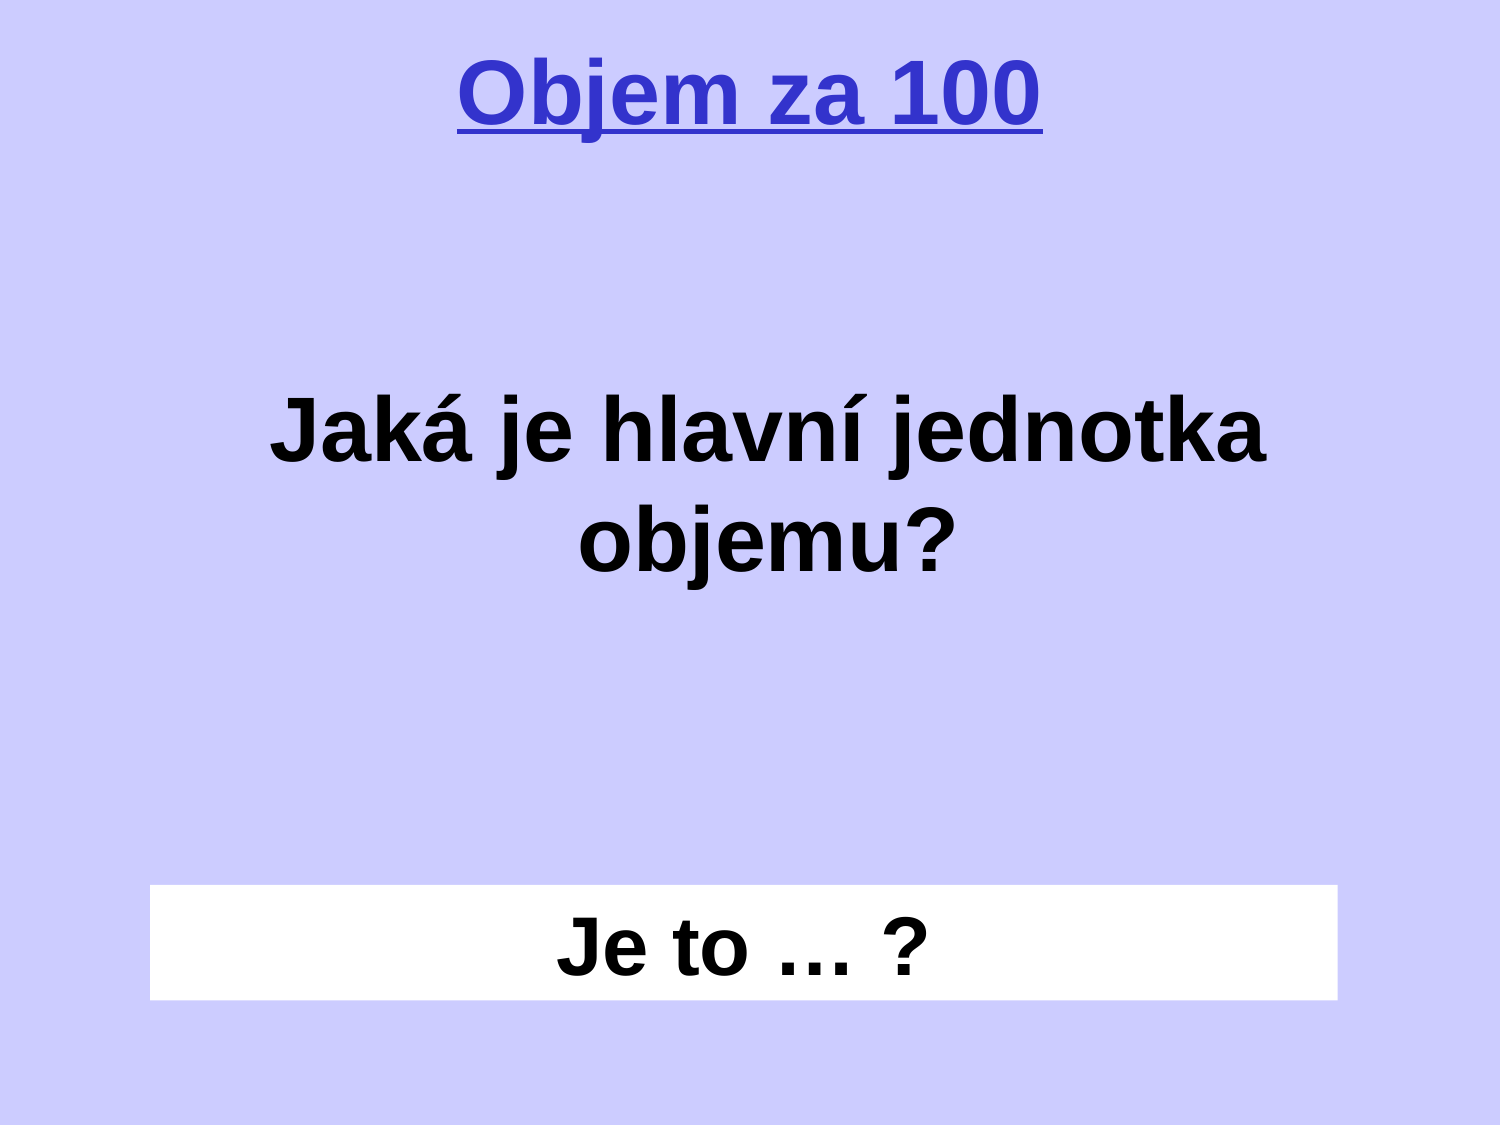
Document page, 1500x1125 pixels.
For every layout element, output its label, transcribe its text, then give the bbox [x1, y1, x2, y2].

text_box Je to … ? [150, 884, 1338, 1001]
text_box Objem za 100 [0, 24, 1500, 151]
text_box Jaká je hlavní jednotka objemu? [112, 361, 1426, 598]
